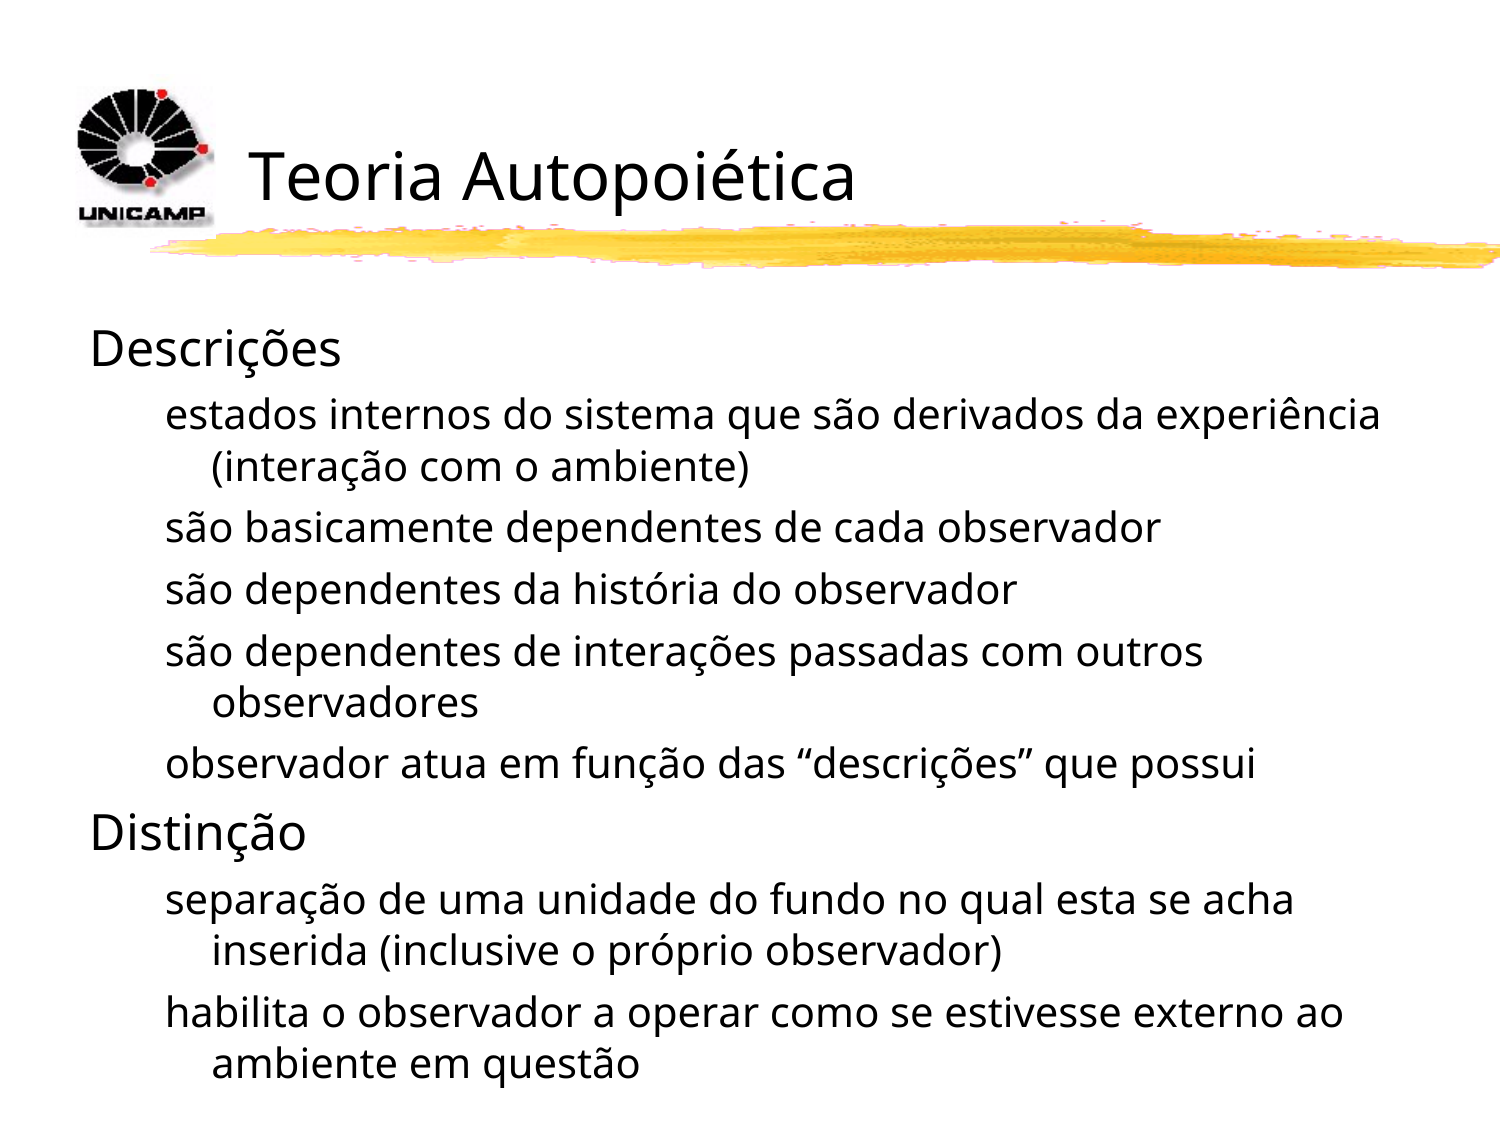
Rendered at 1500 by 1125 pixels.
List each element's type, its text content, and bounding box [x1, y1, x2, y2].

title Teoria Autopoiética [233, 37, 1434, 225]
picture [75, 74, 1500, 279]
list Descrições estados internos do sistema que são derivados da experiência (interação com o ambiente) são basicamente dependentes de cada observador são dependentes da história do observador são dependentes de interações passadas com outros observadores observador atua em função das “descrições” que possui Distinção separação de uma unidade do fundo no qual esta se acha inserida (inclusive o próprio observador) habilita o observador a operar como se estivesse externo ao ambiente em questão [74, 309, 1417, 994]
